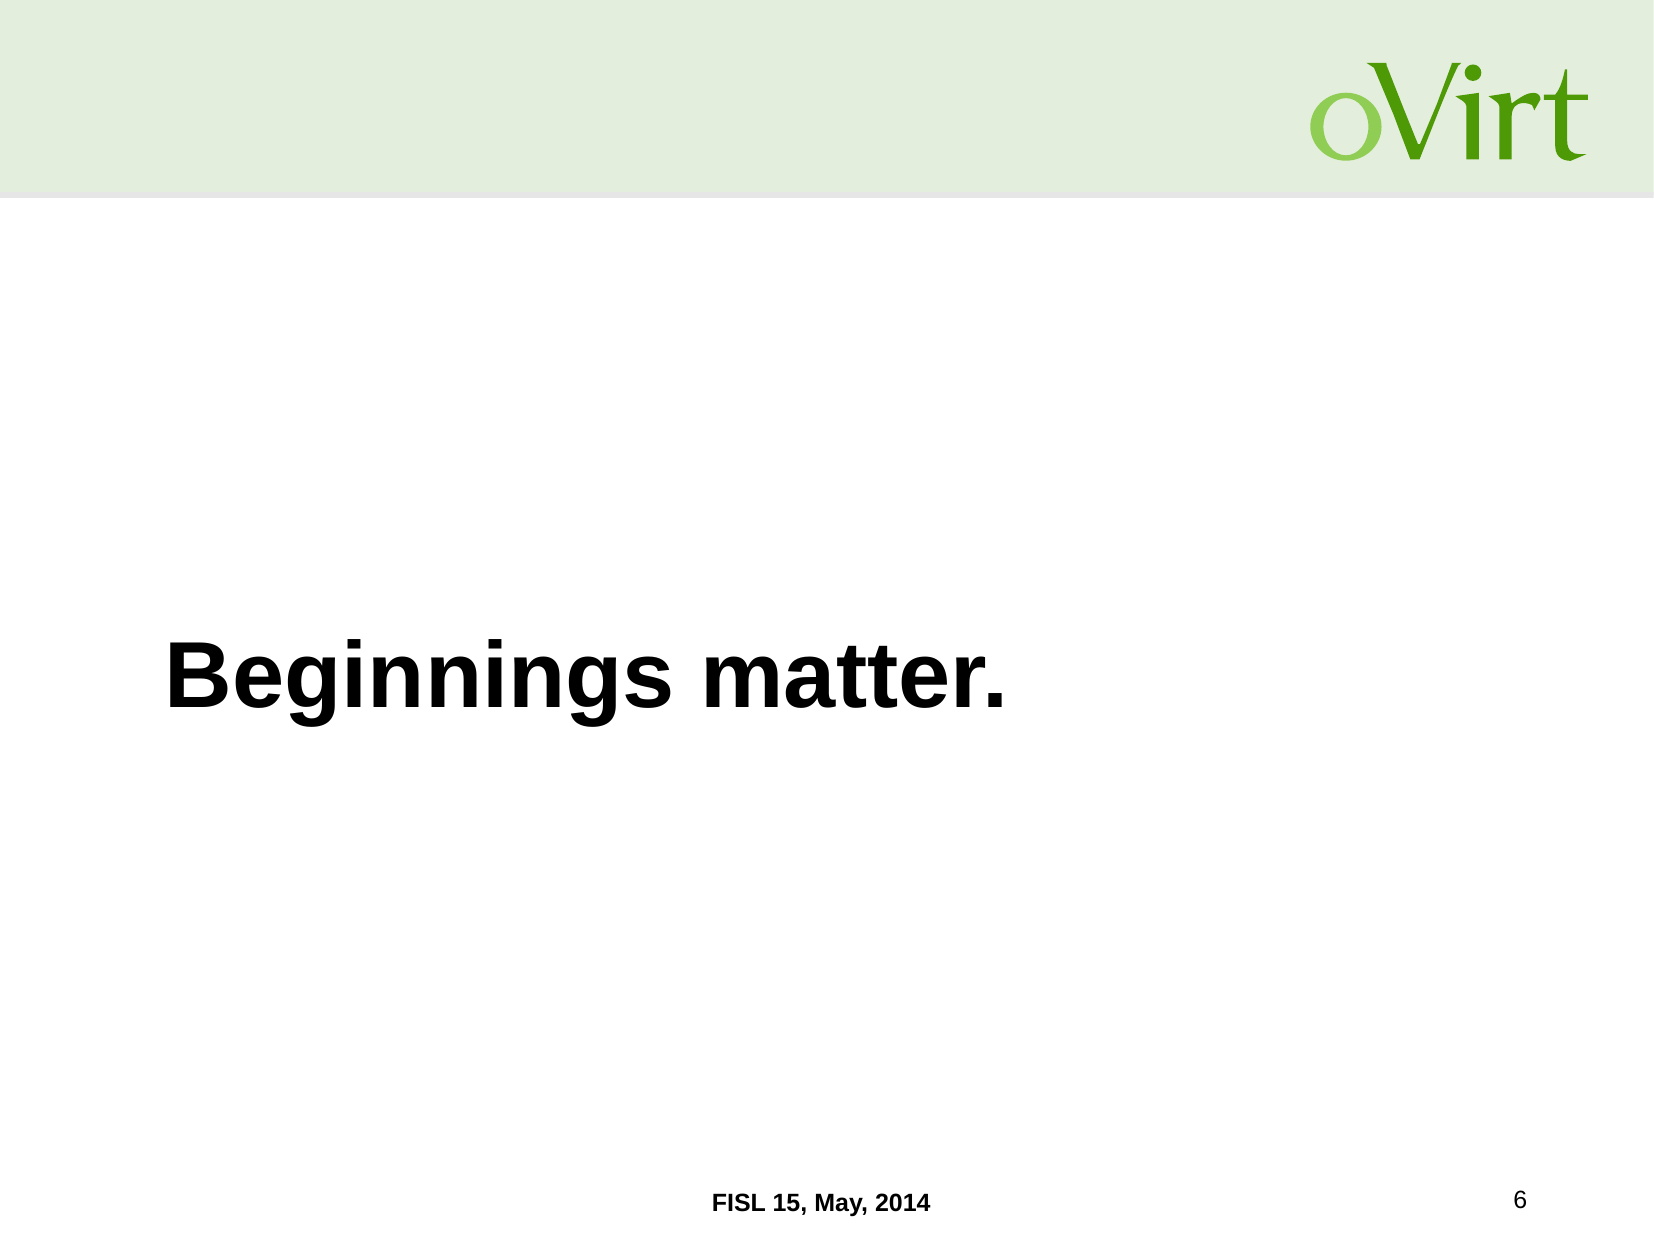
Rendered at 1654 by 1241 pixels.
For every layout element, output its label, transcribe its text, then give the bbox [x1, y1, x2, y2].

text_box Beginnings matter. [150, 615, 1654, 750]
